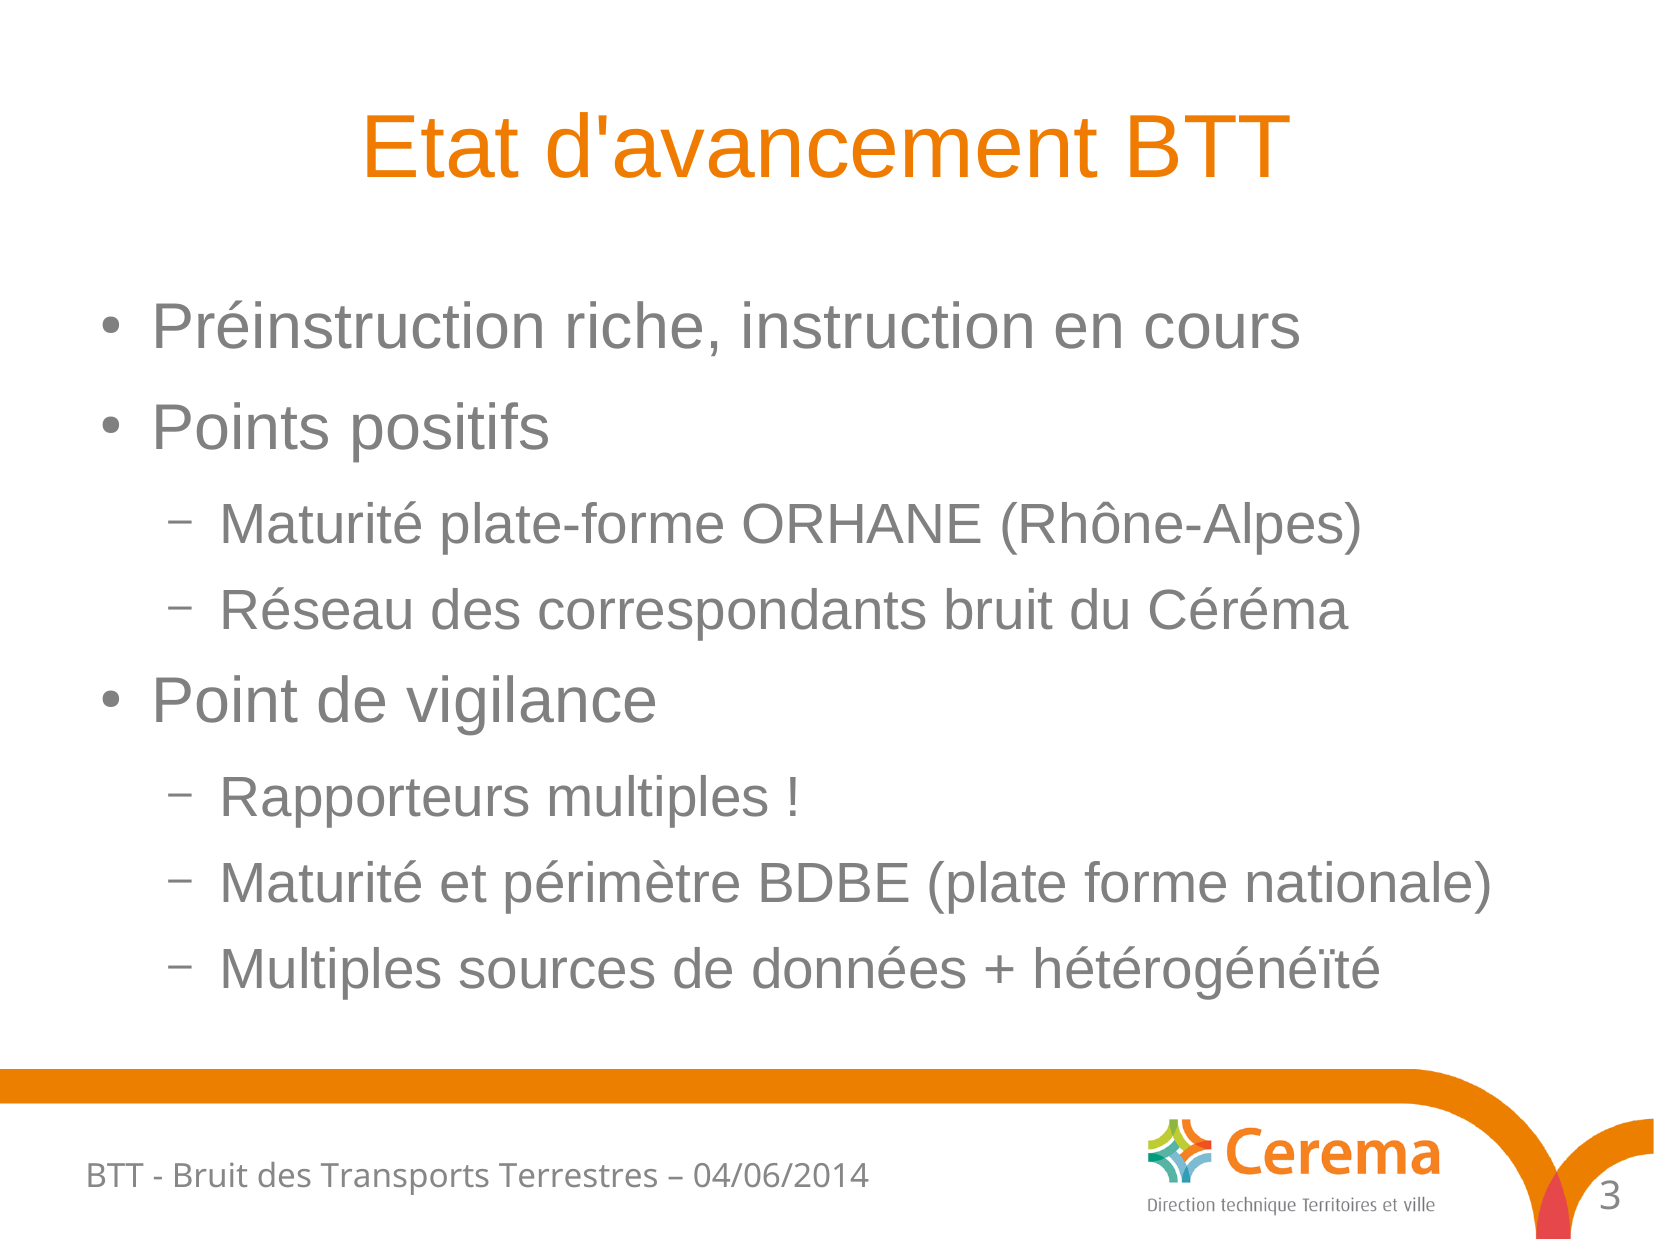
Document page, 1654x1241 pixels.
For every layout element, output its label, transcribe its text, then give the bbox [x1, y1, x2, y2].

picture [0, 1069, 1654, 1239]
list Préinstruction riche, instruction en cours Points positifs Maturité plate-forme ORHANE (Rhône-Alpes) Réseau des correspondants bruit du Céréma Point de vigilance Rapporteurs multiples ! Maturité et périmètre BDBE (plate forme nationale) Multiples sources de données + hétérogénéïté [82, 290, 1538, 1010]
title Etat d'avancement BTT [82, 49, 1571, 257]
